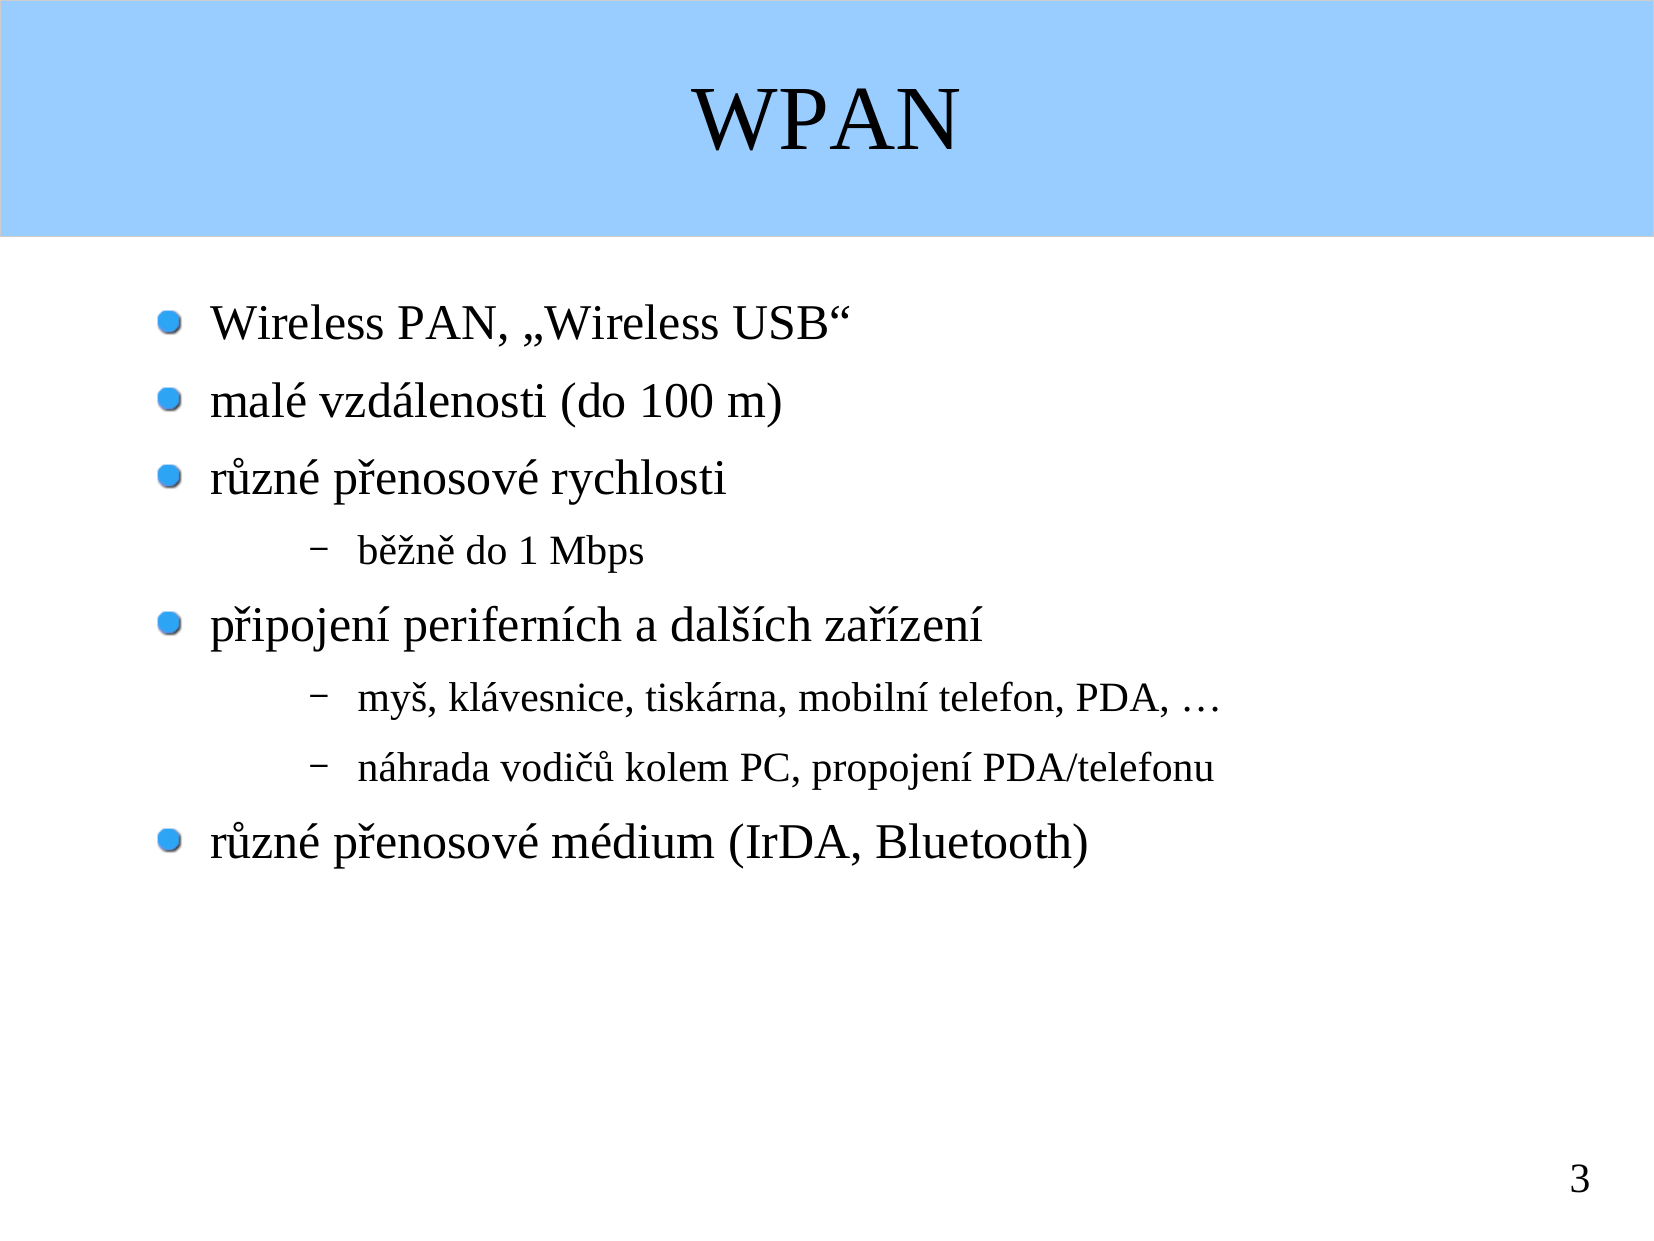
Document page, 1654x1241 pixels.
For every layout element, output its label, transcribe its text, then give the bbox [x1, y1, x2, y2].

list Wireless PAN, „Wireless USB“ malé vzdálenosti (do 100 m) různé přenosové rychlosti běžně do 1 Mbps připojení periferních a dalších zařízení myš, klávesnice, tiskárna, mobilní telefon, PDA, … náhrada vodičů kolem PC, propojení PDA/telefonu různé přenosové médium (IrDA, Bluetooth) [121, 295, 1534, 1127]
title WPAN [0, 0, 1654, 237]
